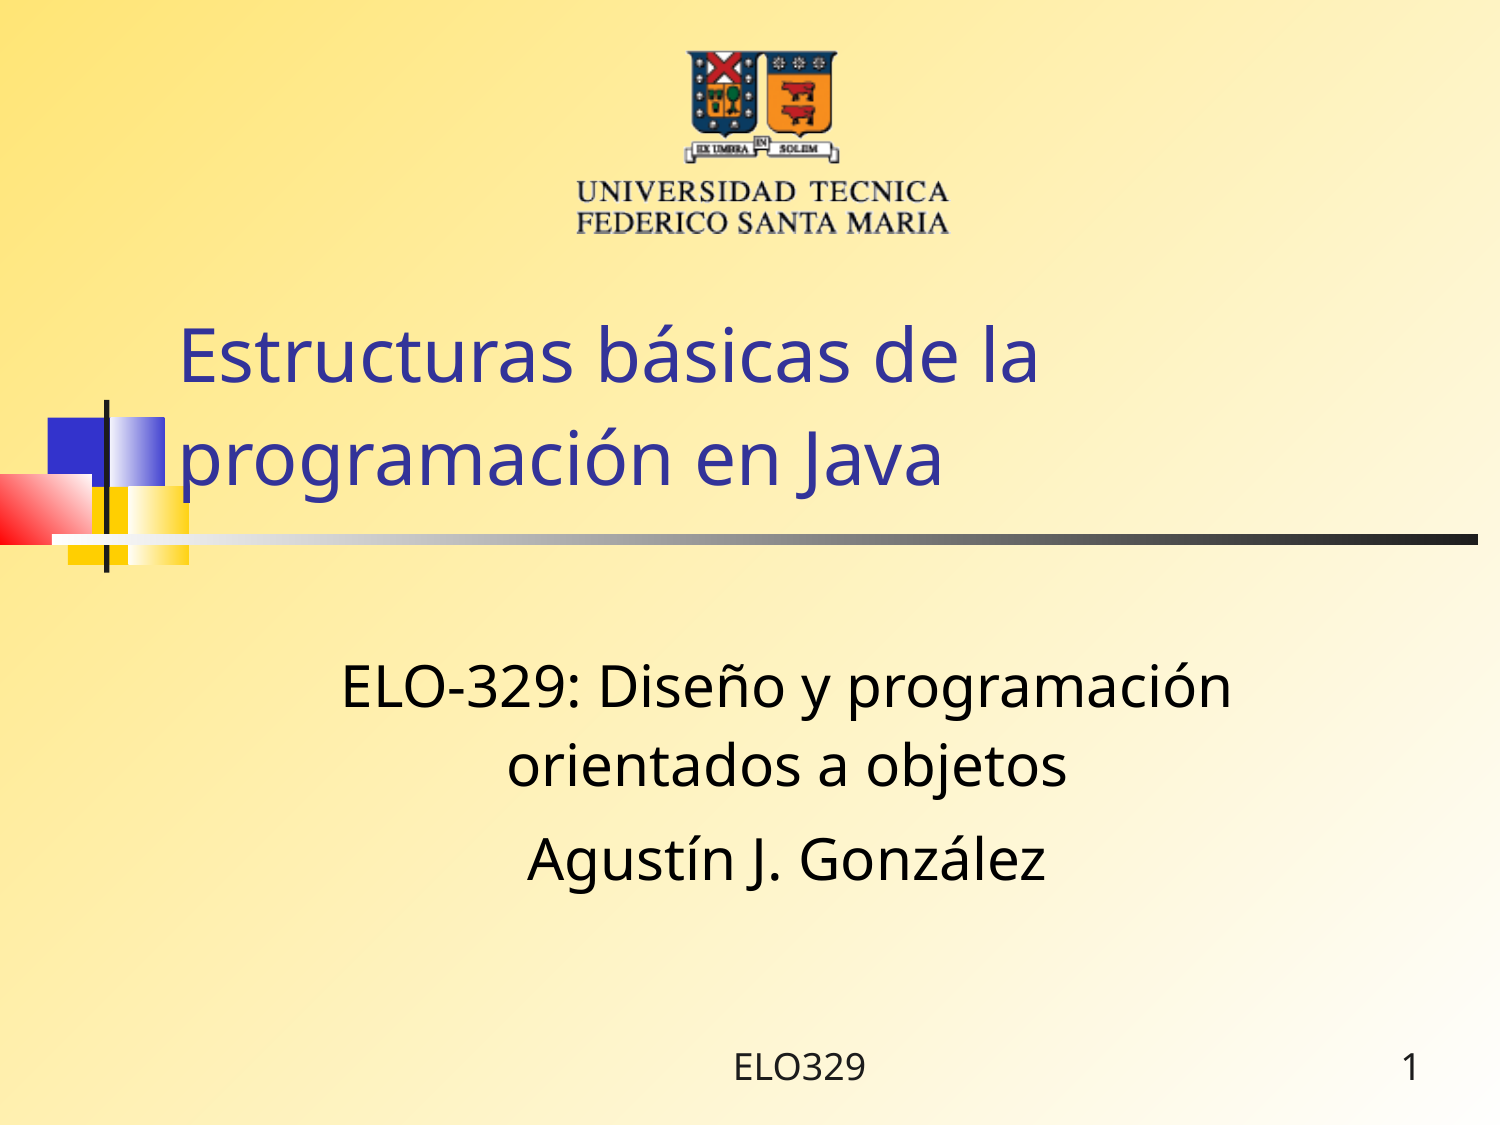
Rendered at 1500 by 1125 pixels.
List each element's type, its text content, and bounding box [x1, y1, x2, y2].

picture [575, 50, 951, 234]
subtitle ELO-329: Diseño y programación orientados a objetos Agustín J. González [225, 637, 1276, 926]
title Estructuras básicas de la programación en Java [162, 274, 1438, 515]
